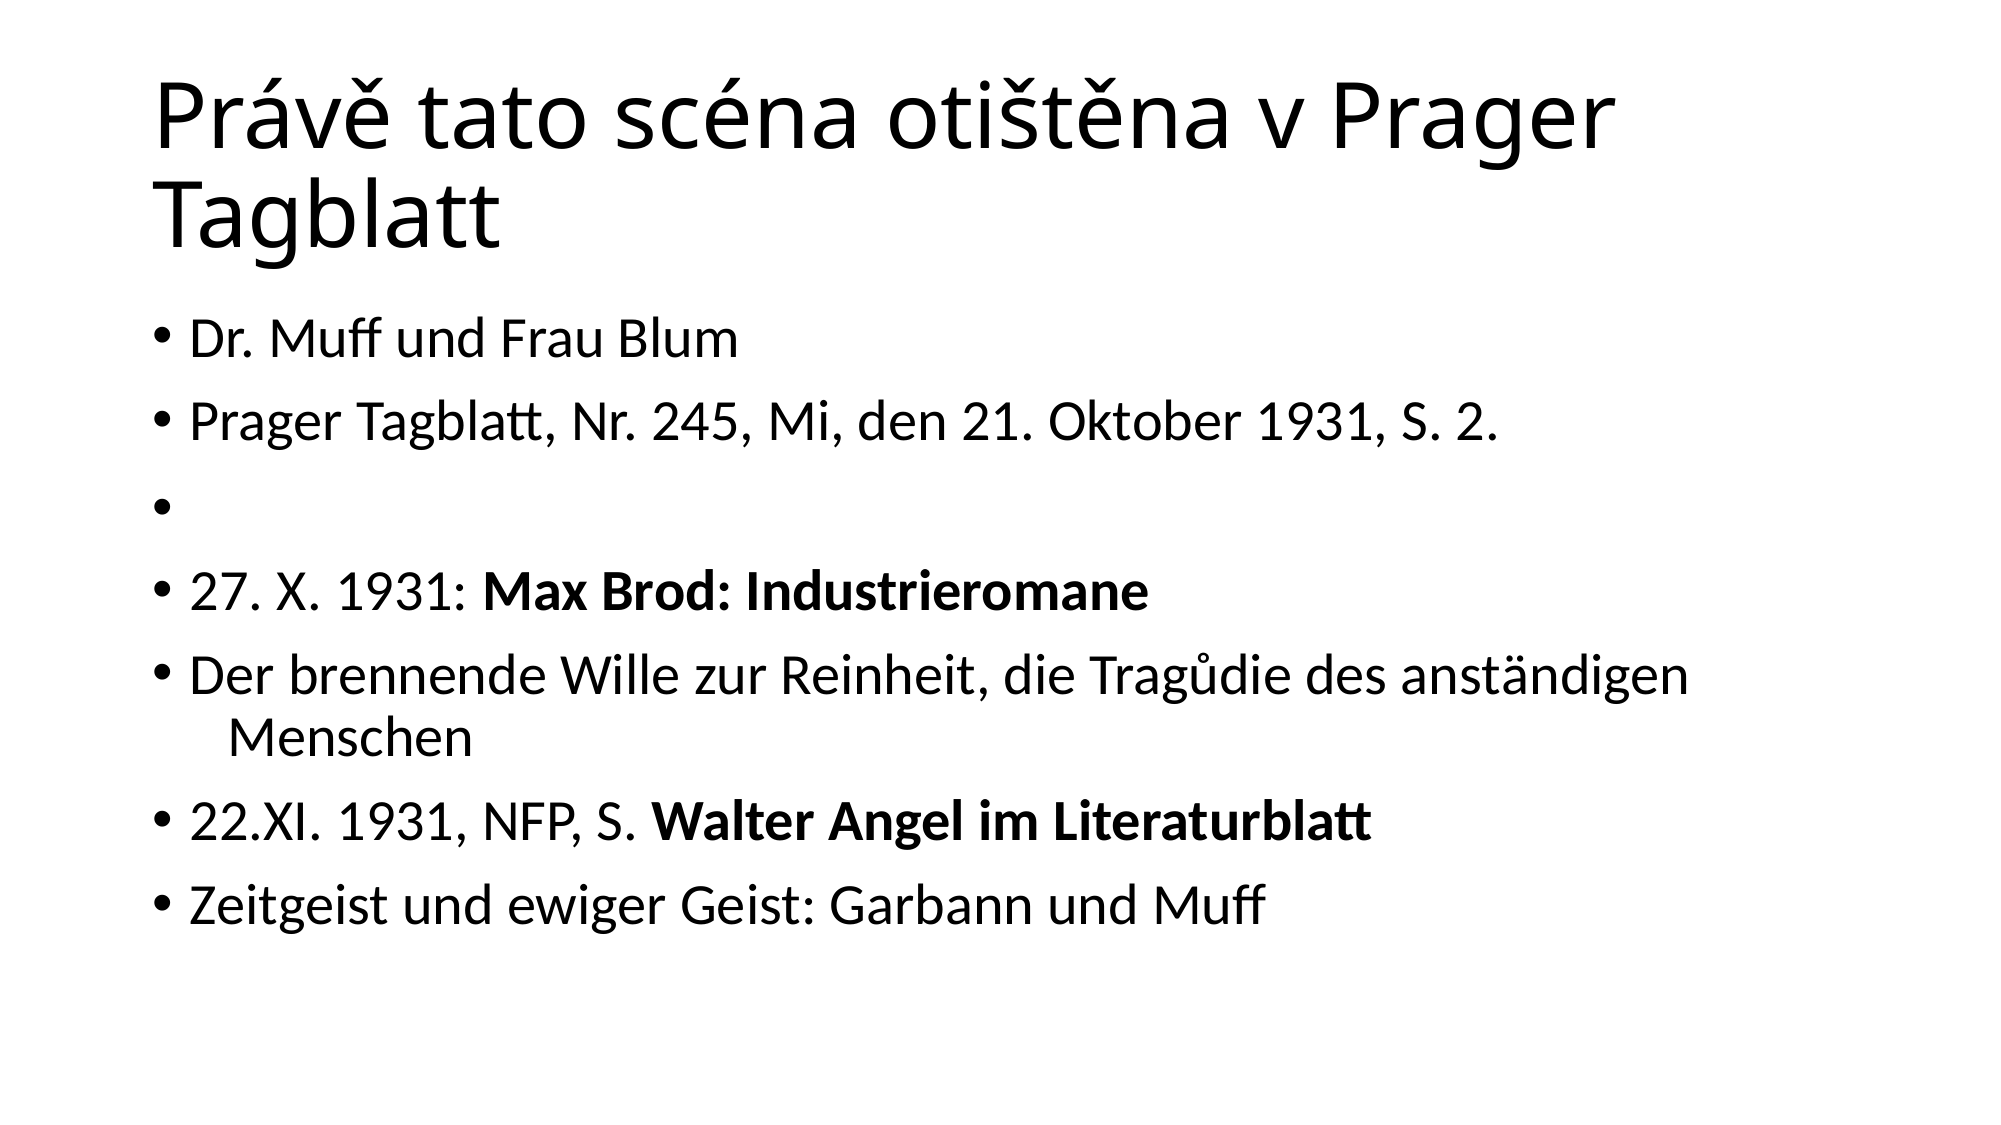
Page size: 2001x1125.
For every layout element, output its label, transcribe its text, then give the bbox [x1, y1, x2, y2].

title Právě tato scéna otištěna v Prager Tagblatt [137, 59, 1863, 278]
list Dr. Muff und Frau Blum Prager Tagblatt, Nr. 245, Mi, den 21. Oktober 1931, S. 2. 27. X. 1931: Max Brod: Industrieromane Der brennende Wille zur Reinheit, die Tragůdie des anständigen Menschen 22.XI. 1931, NFP, S. Walter Angel im Literaturblatt Zeitgeist und ewiger Geist: Garbann und Muff [137, 299, 1863, 1014]
